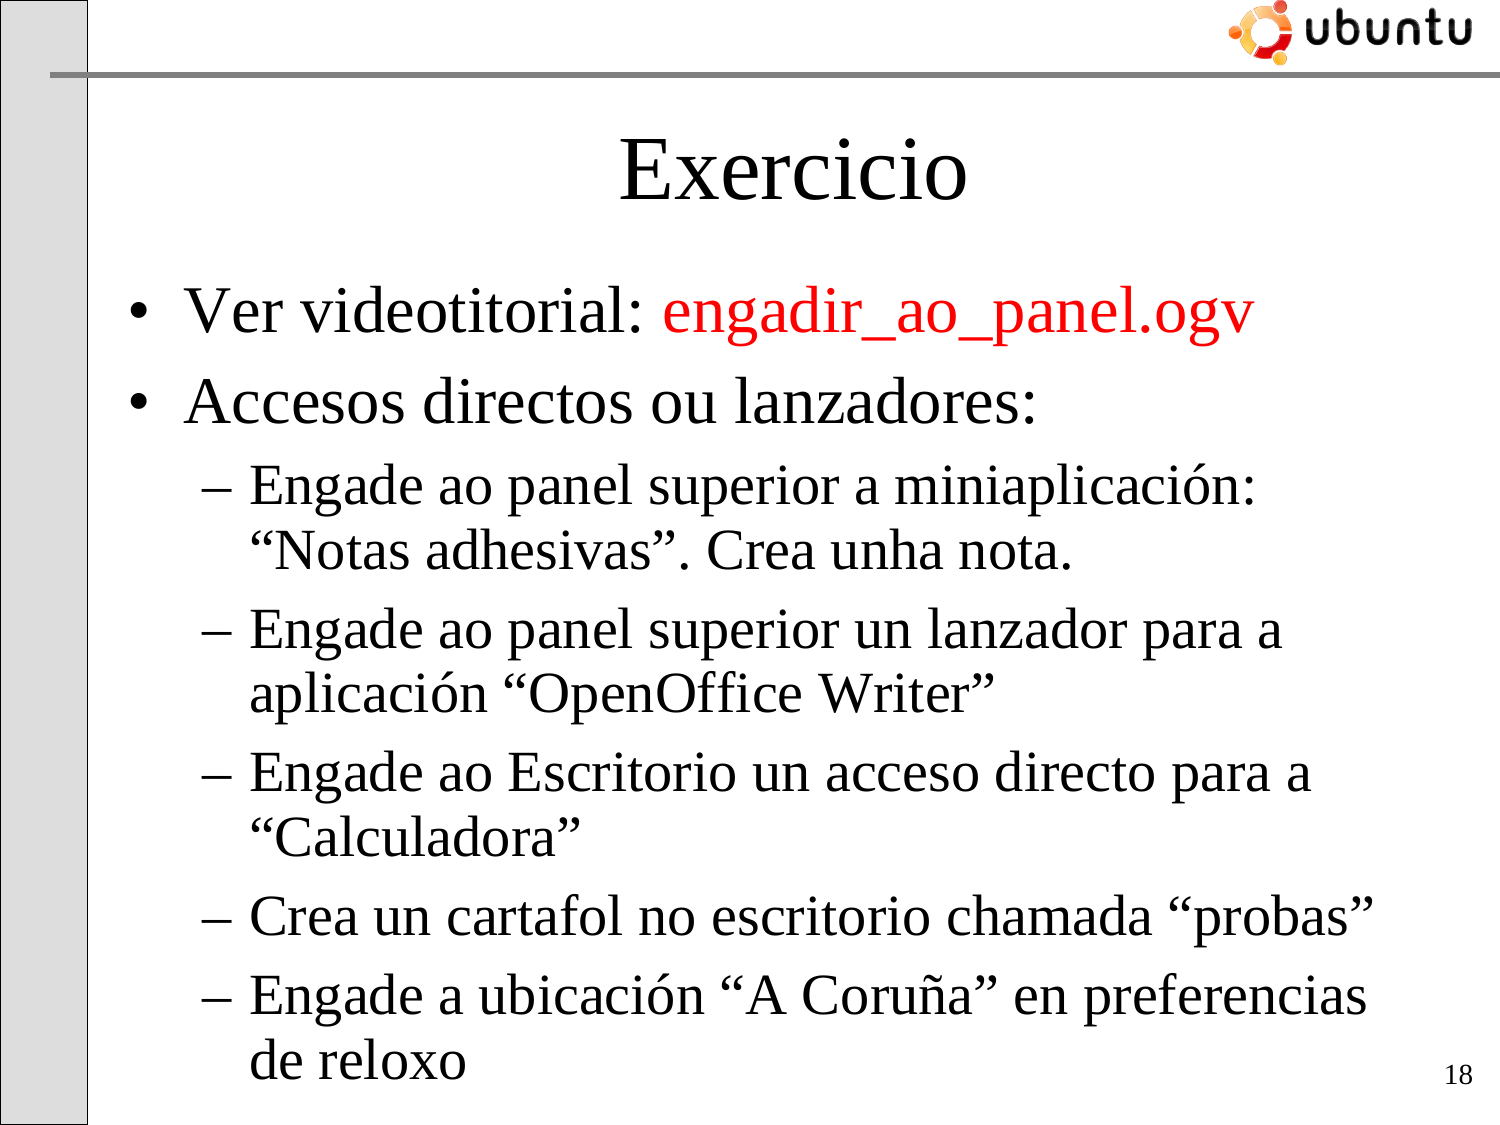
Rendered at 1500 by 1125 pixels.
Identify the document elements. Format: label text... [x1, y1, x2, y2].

title Exercicio [112, 99, 1477, 237]
list Ver videotitorial: engadir_ao_panel.ogv Accesos directos ou lanzadores: Engade ao panel superior a miniaplicación: “Notas adhesivas”. Crea unha nota. Engade ao panel superior un lanzador para a aplicación “OpenOffice Writer” Engade ao Escritorio un acceso directo para a “Calculadora” Crea un cartafol no escritorio chamada “probas” Engade a ubicación “A Coruña” en preferencias de reloxo [112, 265, 1418, 1125]
picture [1221, 0, 1483, 71]
